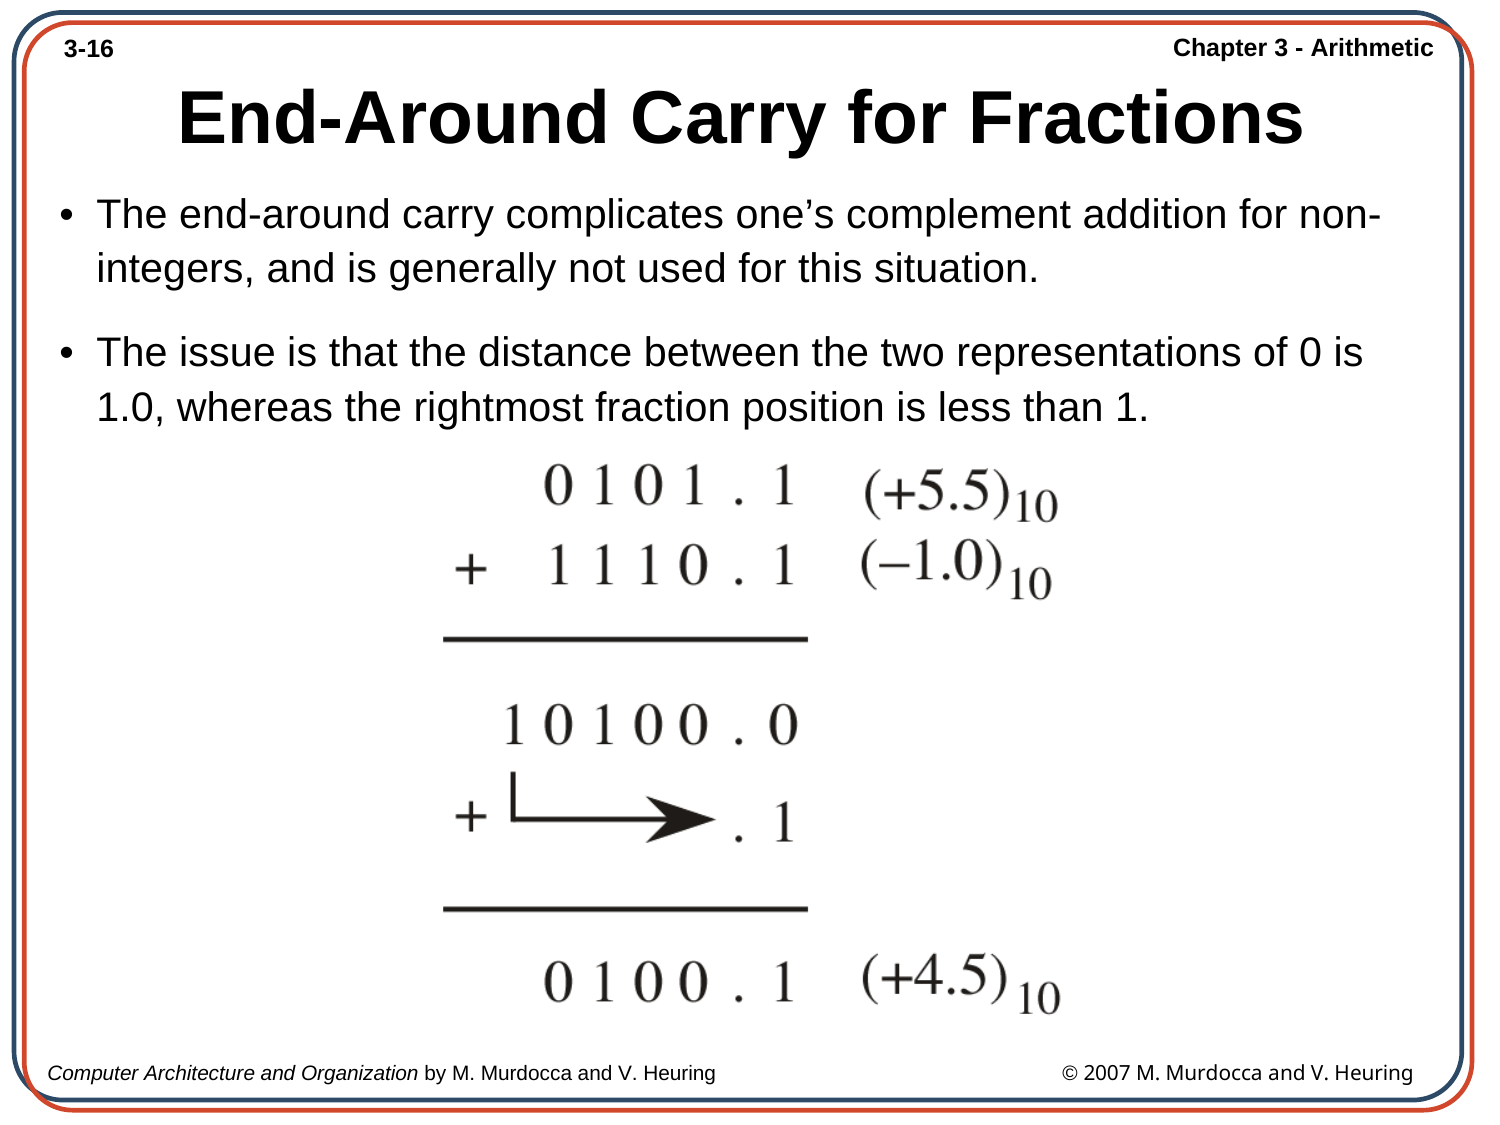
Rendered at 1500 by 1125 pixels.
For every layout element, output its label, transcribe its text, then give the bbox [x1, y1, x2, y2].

picture [437, 462, 1063, 1019]
text_box • The end-around carry complicates one’s complement addition for non-integers, and is generally not used for this situation. • The issue is that the distance between the two representations of 0 is 1.0, whereas the rightmost fraction position is less than 1. [24, 174, 1438, 438]
title End-Around Carry for Fractions [37, 75, 1447, 163]
